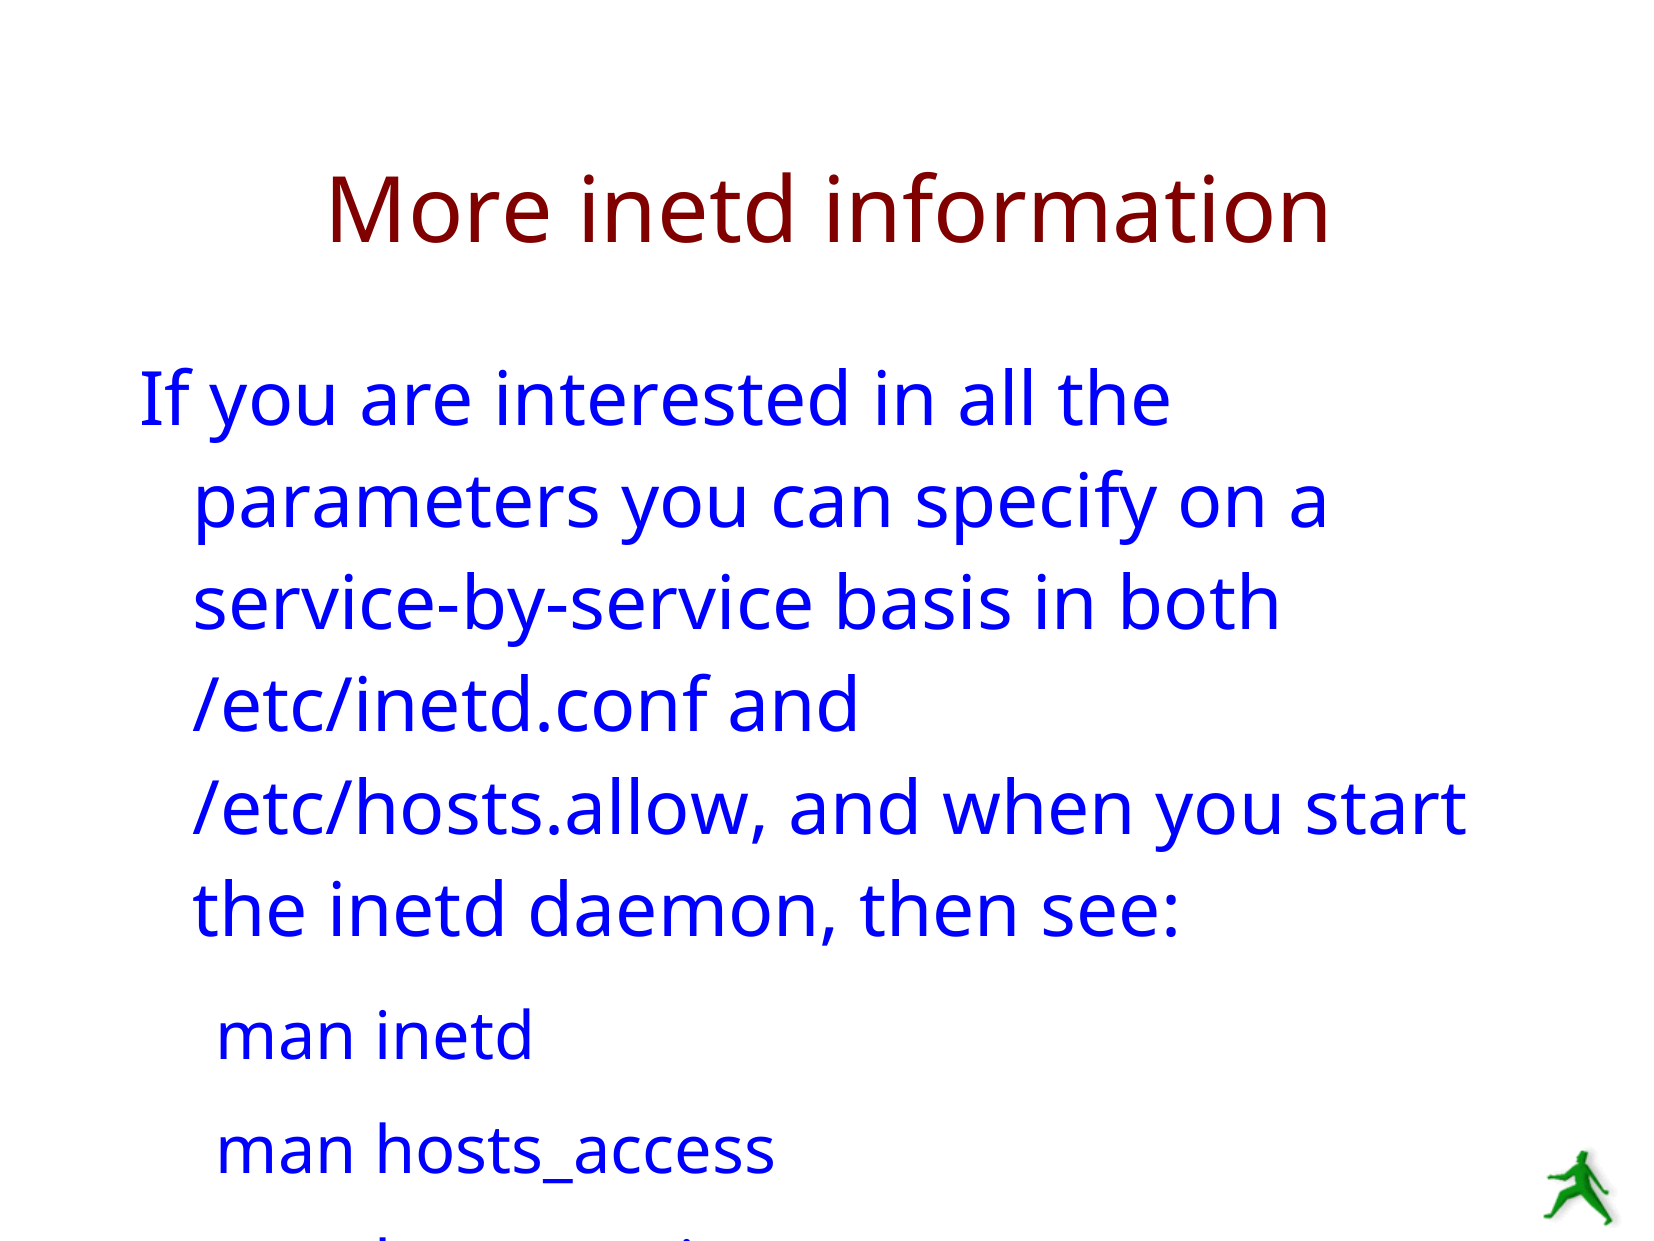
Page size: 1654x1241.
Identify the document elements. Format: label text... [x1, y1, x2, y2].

picture [1541, 1135, 1633, 1228]
title More inetd information [87, 97, 1572, 316]
list If you are interested in all the parameters you can specify on a service-by-service basis in both /etc/inetd.conf and /etc/hosts.allow, and when you start the inetd daemon, then see: man inetd man hosts_access man hosts_options [121, 344, 1560, 1207]
